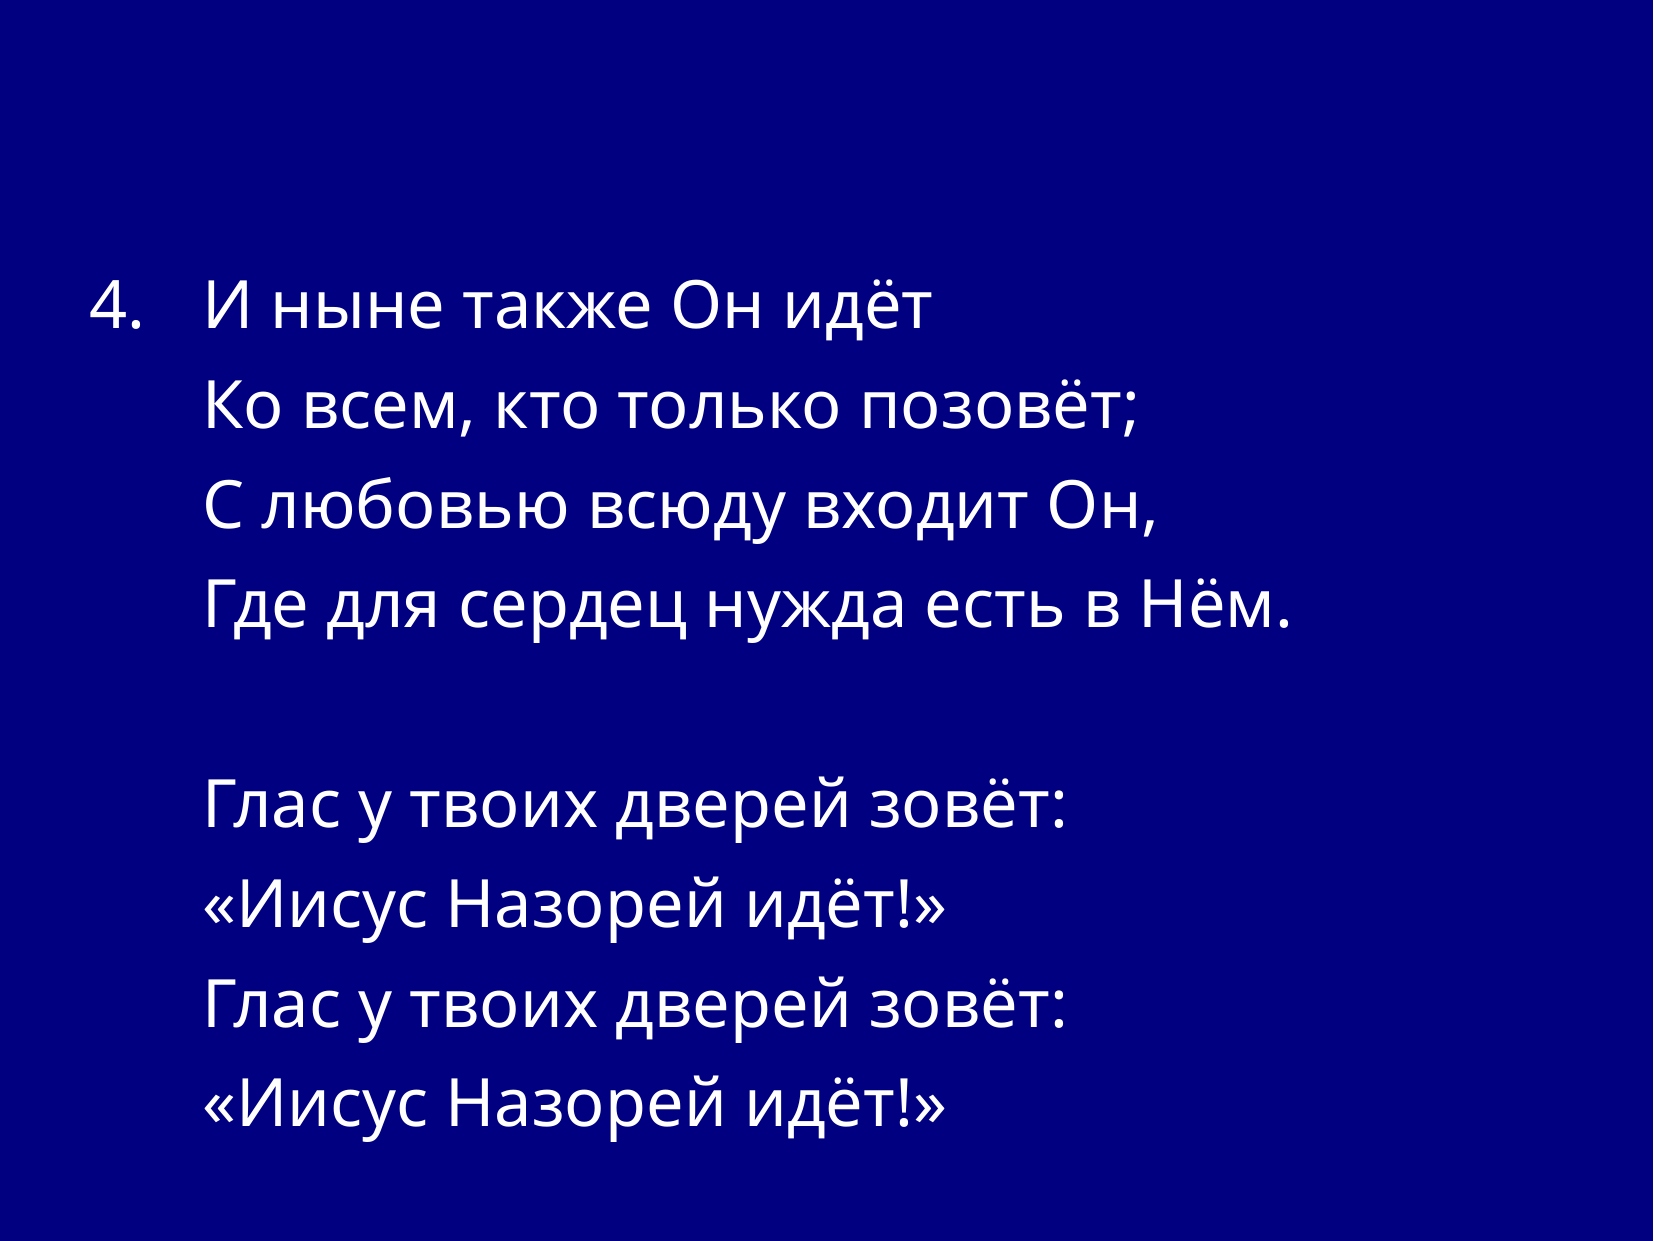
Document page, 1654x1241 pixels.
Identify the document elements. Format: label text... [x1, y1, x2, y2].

text_box 4. И ныне также Он идёт Ко всем, кто только позовёт; С любовью всюду входит Он, Где для сердец нужда есть в Нём. Глас у твоих дверей зовёт: «Иисус Назорей идёт!» Глас у твоих дверей зовёт: «Иисус Назорей идёт!» [75, 150, 1576, 1163]
